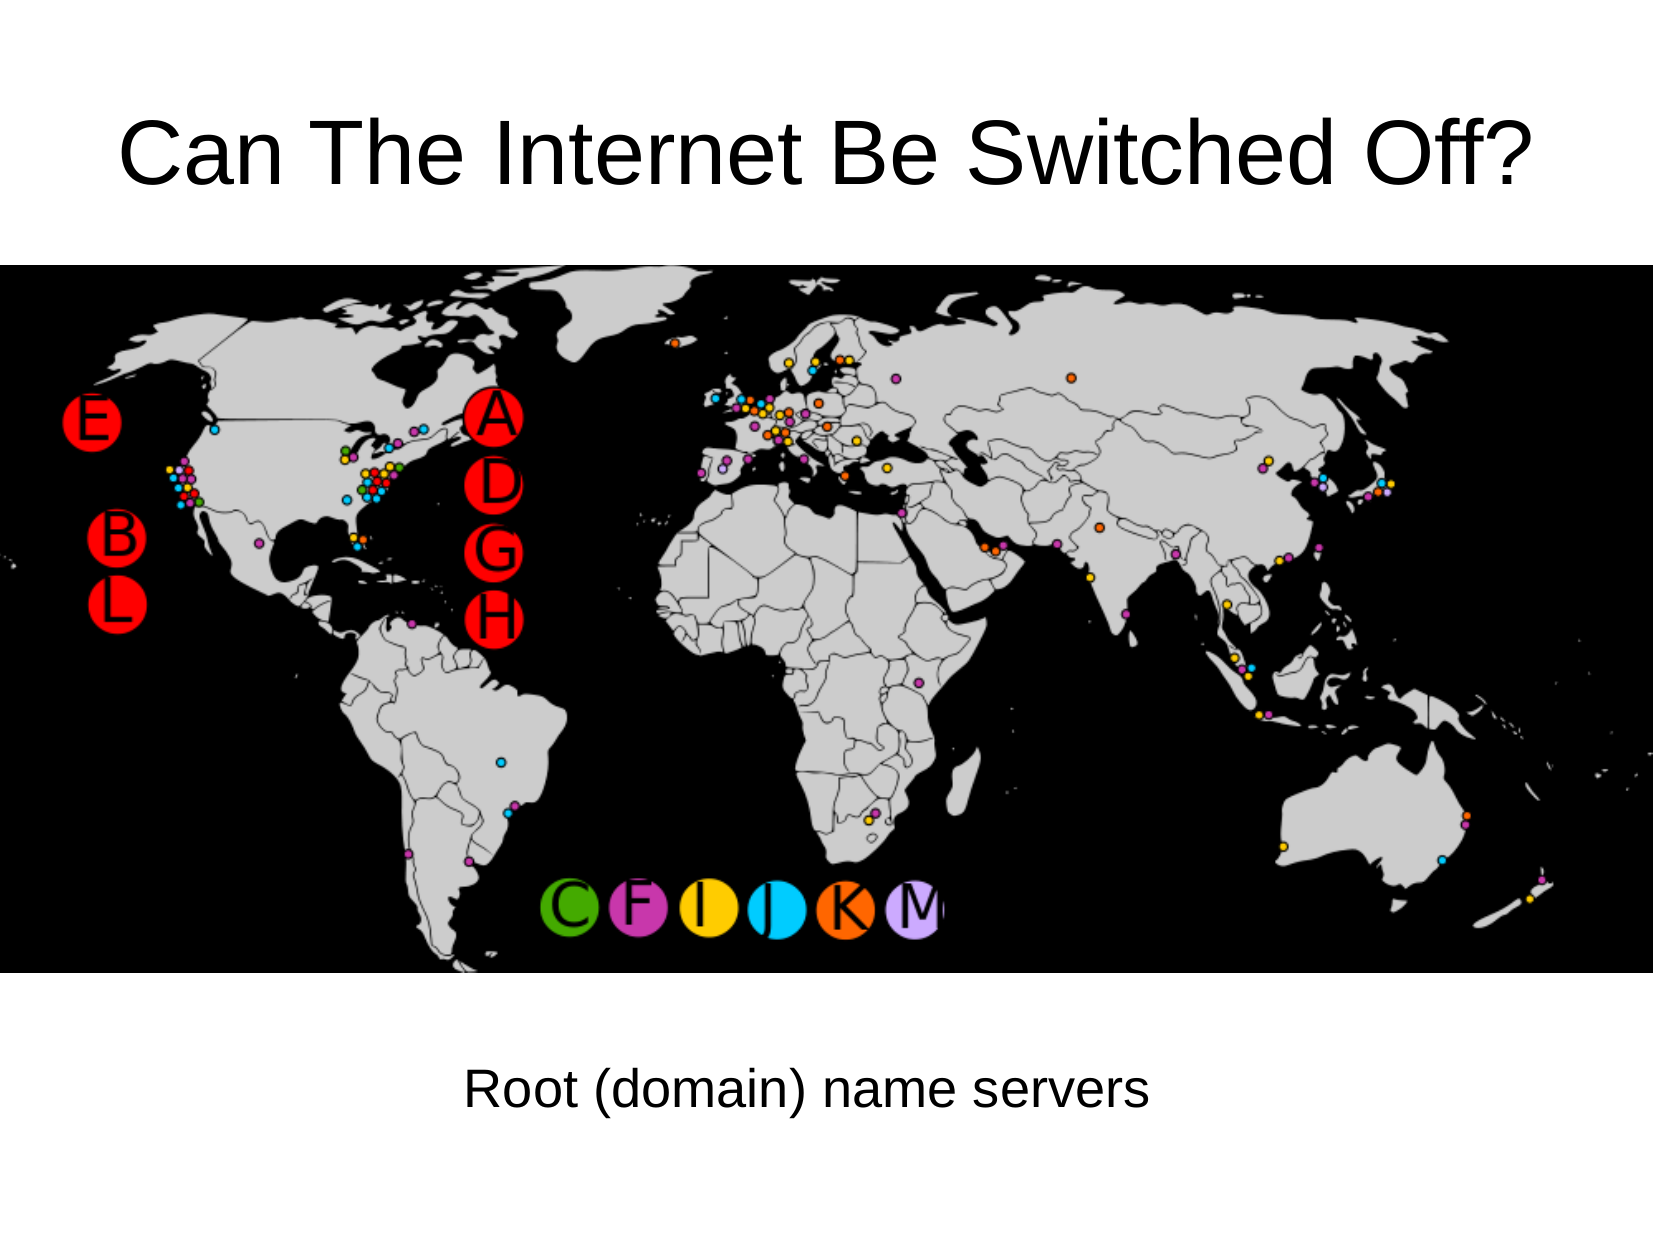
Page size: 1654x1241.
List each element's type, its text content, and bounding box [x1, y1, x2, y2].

picture [0, 265, 1653, 973]
title Can The Internet Be Switched Off? [82, 49, 1571, 257]
text_box Root (domain) name servers [448, 1051, 1165, 1174]
